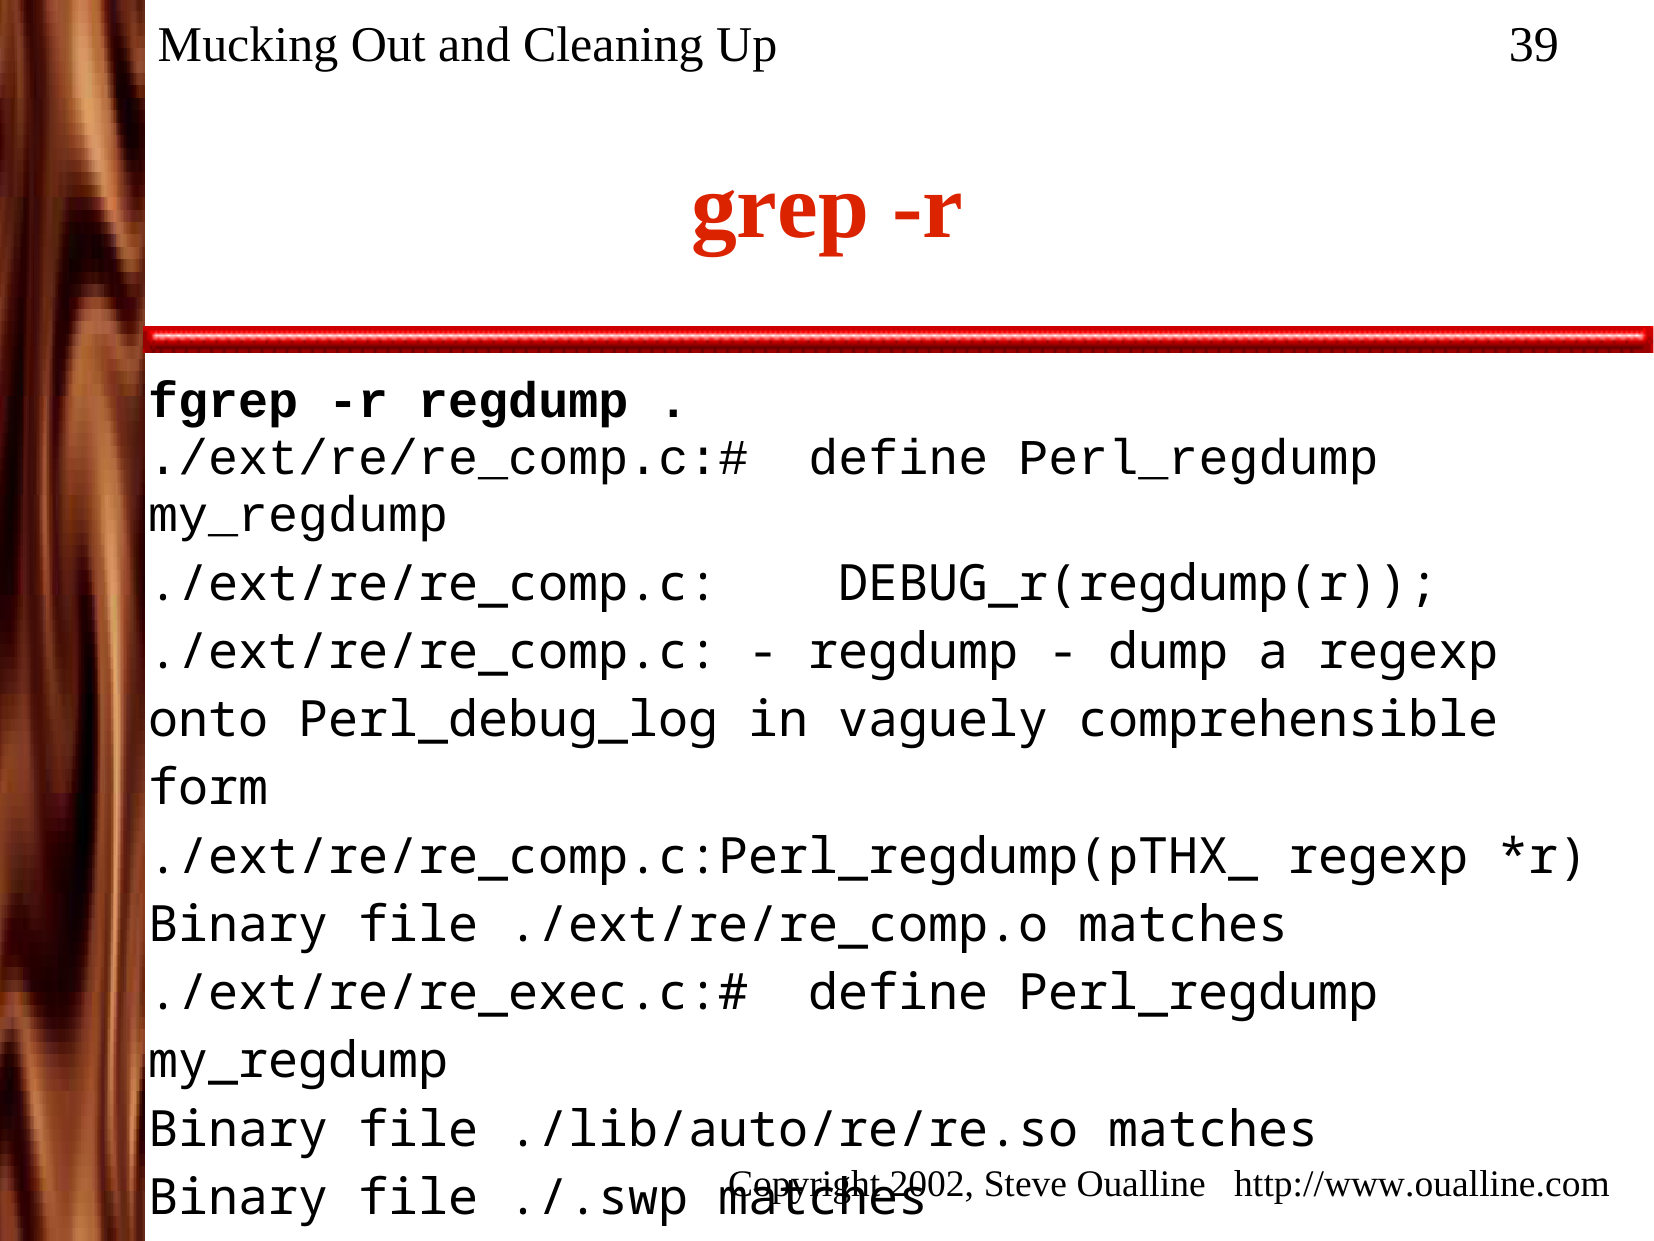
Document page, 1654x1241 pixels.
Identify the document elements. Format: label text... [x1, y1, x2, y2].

title grep -r [121, 102, 1534, 310]
text_box fgrep -r regdump . ./ext/re/re_comp.c:# define Perl_regdump my_regdump ./ext/re/re_comp.c: DEBUG_r(regdump(r)); ./ext/re/re_comp.c: - regdump - dump a regexp onto Perl_debug_log in vaguely comprehensible form ./ext/re/re_comp.c:Perl_regdump(pTHX_ regexp *r) Binary file ./ext/re/re_comp.o matches ./ext/re/re_exec.c:# define Perl_regdump my_regdump Binary file ./lib/auto/re/re.so matches Binary file ./.swp matches ./embed.fnc:Ap |void |regdump |regexp* r ./embed.h:#define regdump Perl_regdump ... [148, 376, 1607, 1241]
picture [0, 0, 1654, 1241]
subtitle [121, 344, 1534, 1127]
